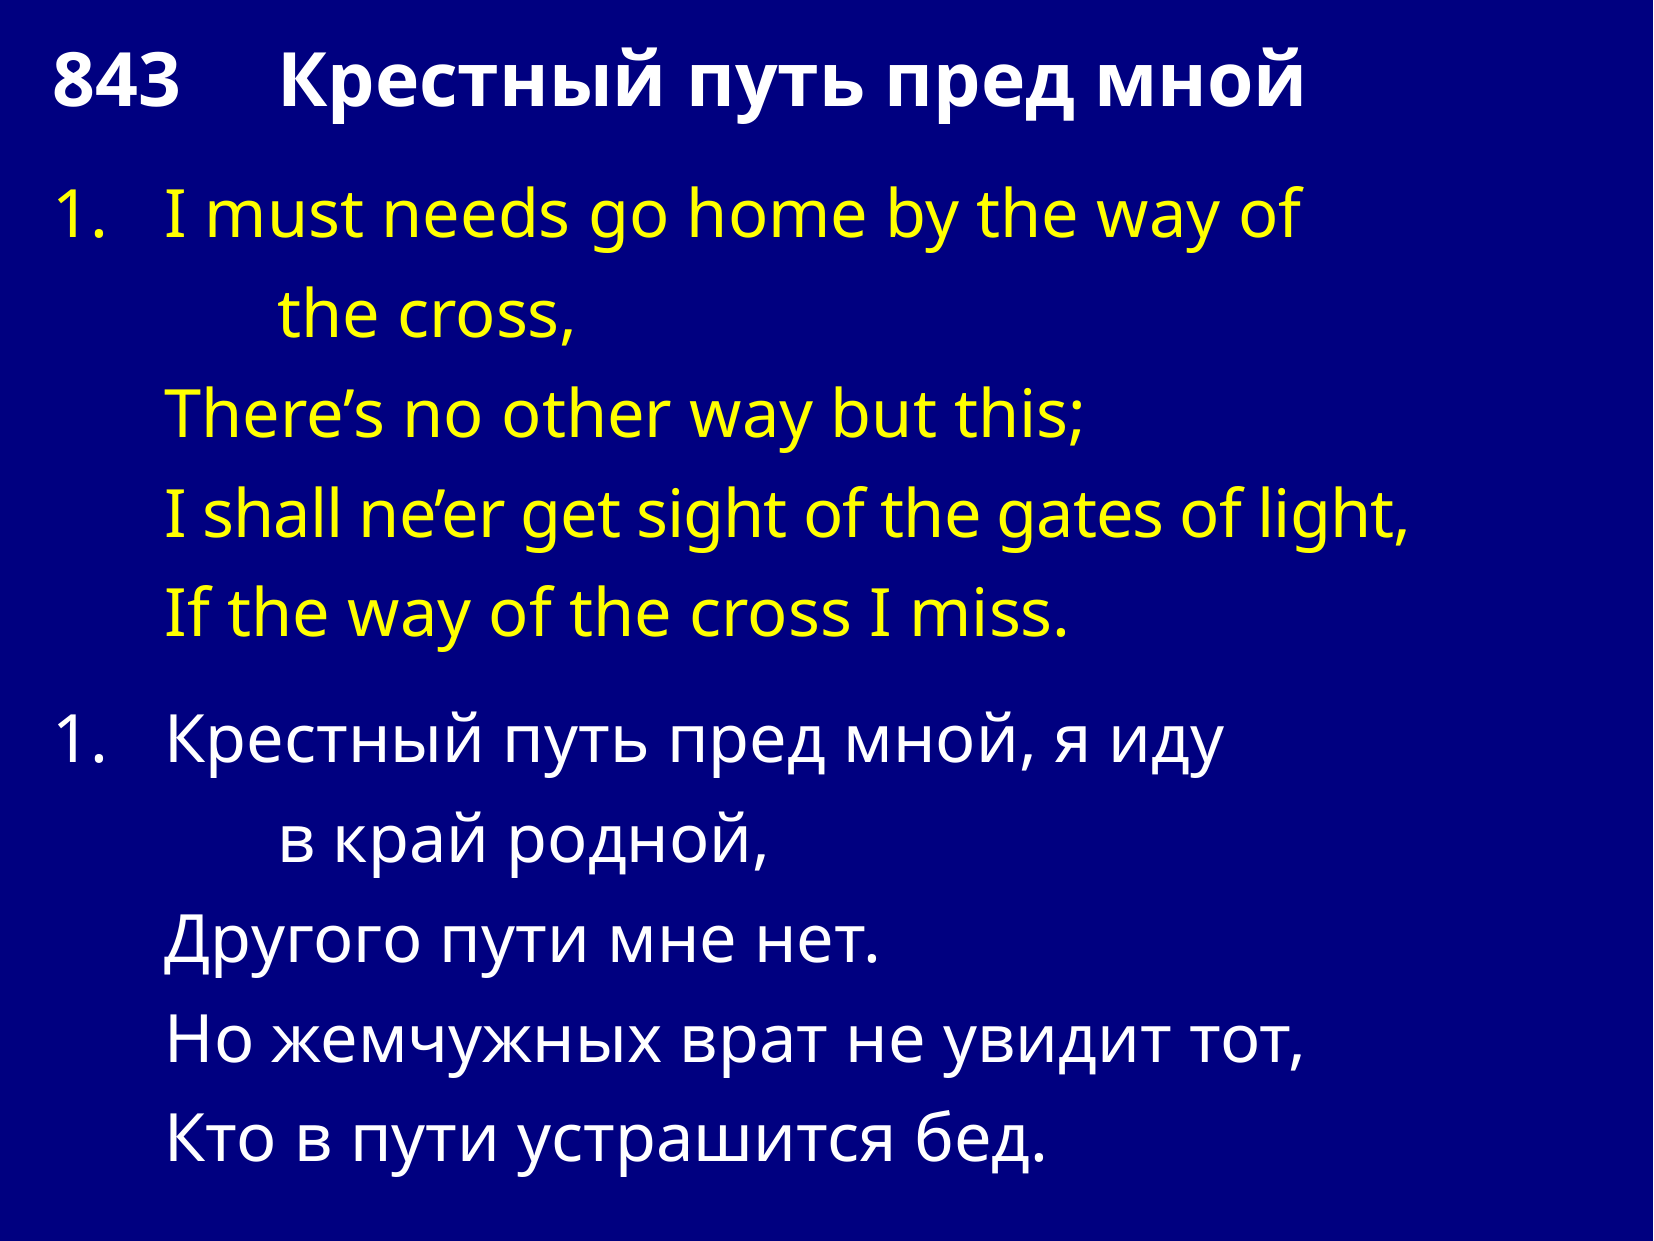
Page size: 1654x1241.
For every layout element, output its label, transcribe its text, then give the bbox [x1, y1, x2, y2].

text_box 1. Крестный путь пред мной, я иду в край родной, Другого пути мне нет. Но жемчужных врат не увидит тот, Кто в пути устрашится бед. [37, 675, 1576, 1163]
text_box 843 Крестный путь пред мной [37, 18, 1576, 132]
text_box 1. I must needs go home by the way of the cross, There’s no other way but this; I shall ne’er get sight of the gates of light, If the way of the cross I miss. [37, 150, 1651, 638]
